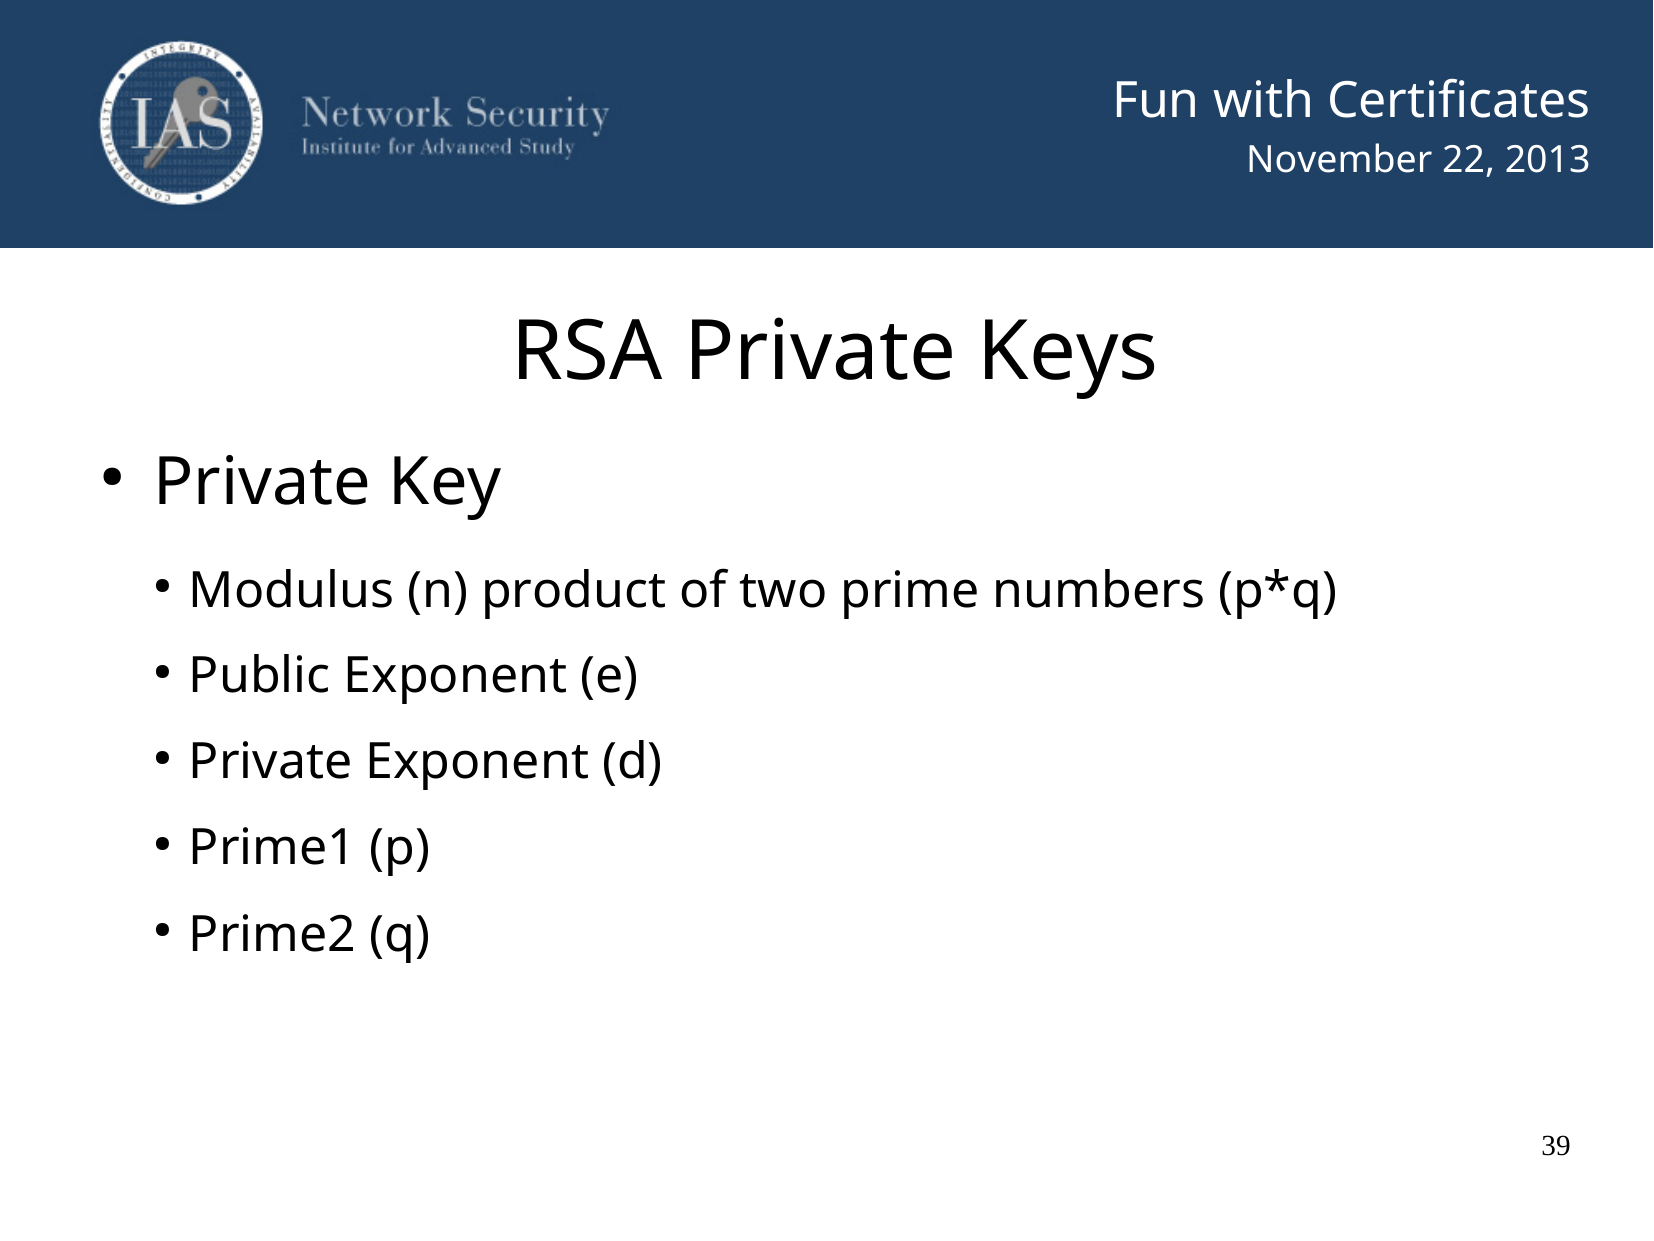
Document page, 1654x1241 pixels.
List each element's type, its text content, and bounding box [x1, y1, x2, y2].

picture [0, 0, 1653, 248]
list RSA Private Keys Private Key Modulus (n) product of two prime numbers (p*q) Public Exponent (e) Private Exponent (d) Prime1 (p) Prime2 (q) [82, 290, 1571, 1088]
